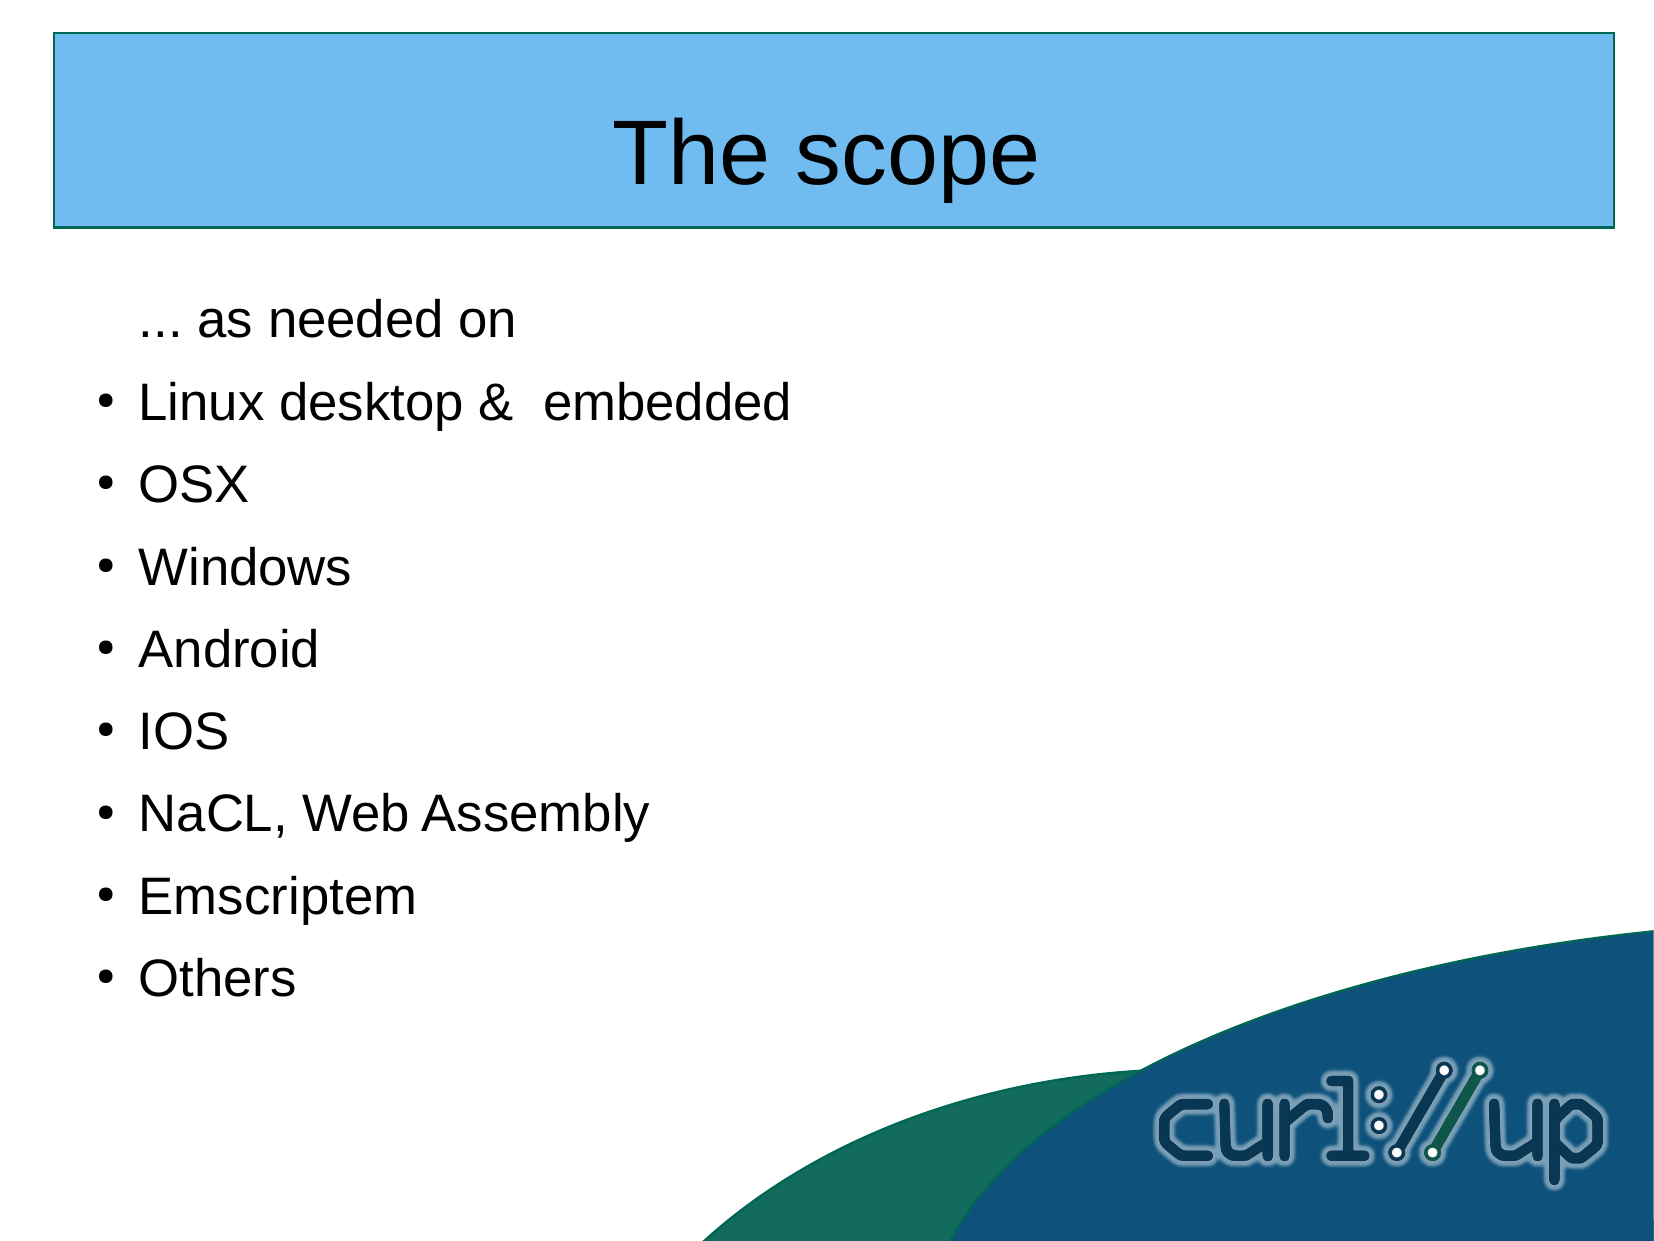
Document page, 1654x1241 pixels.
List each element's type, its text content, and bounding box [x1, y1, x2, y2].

title The scope [82, 49, 1571, 257]
list ... as needed on Linux desktop & embedded OSX Windows Android IOS NaCL, Web Assembly Emscriptem Others [82, 290, 1571, 1010]
